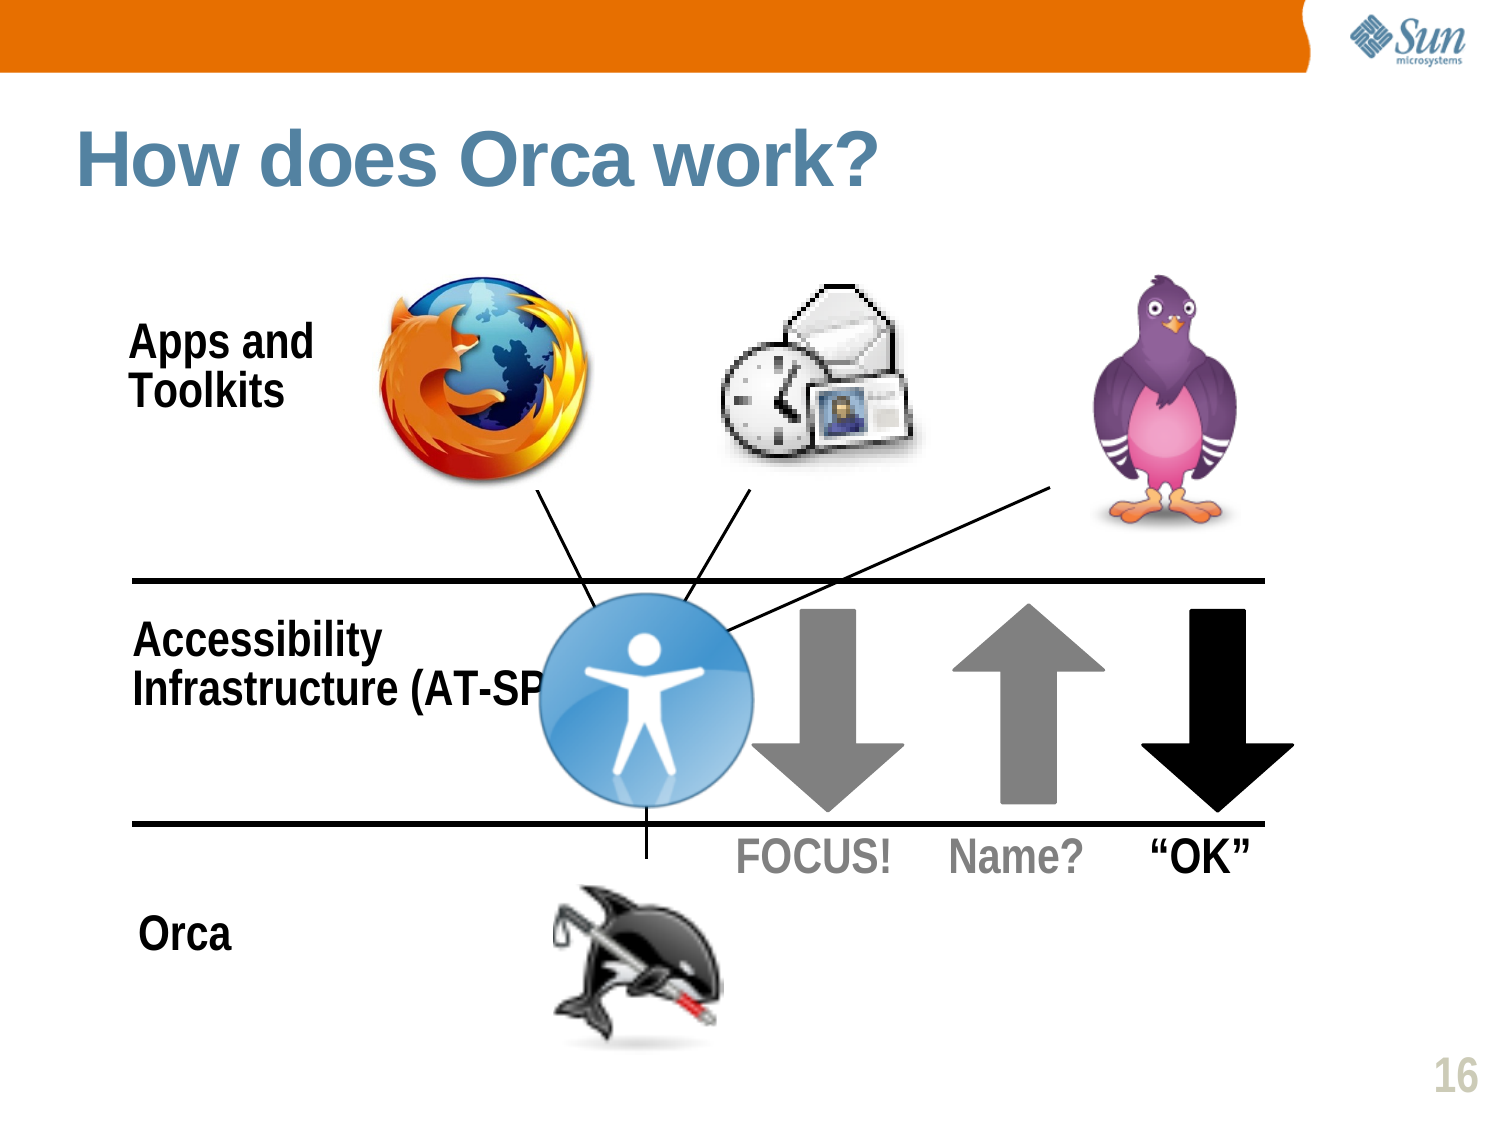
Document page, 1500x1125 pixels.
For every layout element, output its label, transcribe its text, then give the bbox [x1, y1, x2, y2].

text_box Orca [138, 911, 401, 971]
picture [1090, 274, 1241, 534]
text_box Accessibility Infrastructure (AT-SPI) [132, 617, 538, 775]
title How does Orca work? [75, 122, 1438, 228]
text_box [1142, 610, 1293, 812]
text_box Name? [948, 835, 1141, 894]
text_box Apps and Toolkits [128, 319, 354, 478]
picture [717, 276, 931, 490]
picture [553, 884, 724, 1055]
text_box FOCUS! [735, 834, 953, 894]
picture [372, 274, 595, 490]
text_box [953, 604, 1104, 803]
text_box [755, 610, 903, 812]
text_box “OK” [1149, 835, 1324, 894]
picture [0, 0, 1500, 75]
picture [538, 592, 755, 809]
